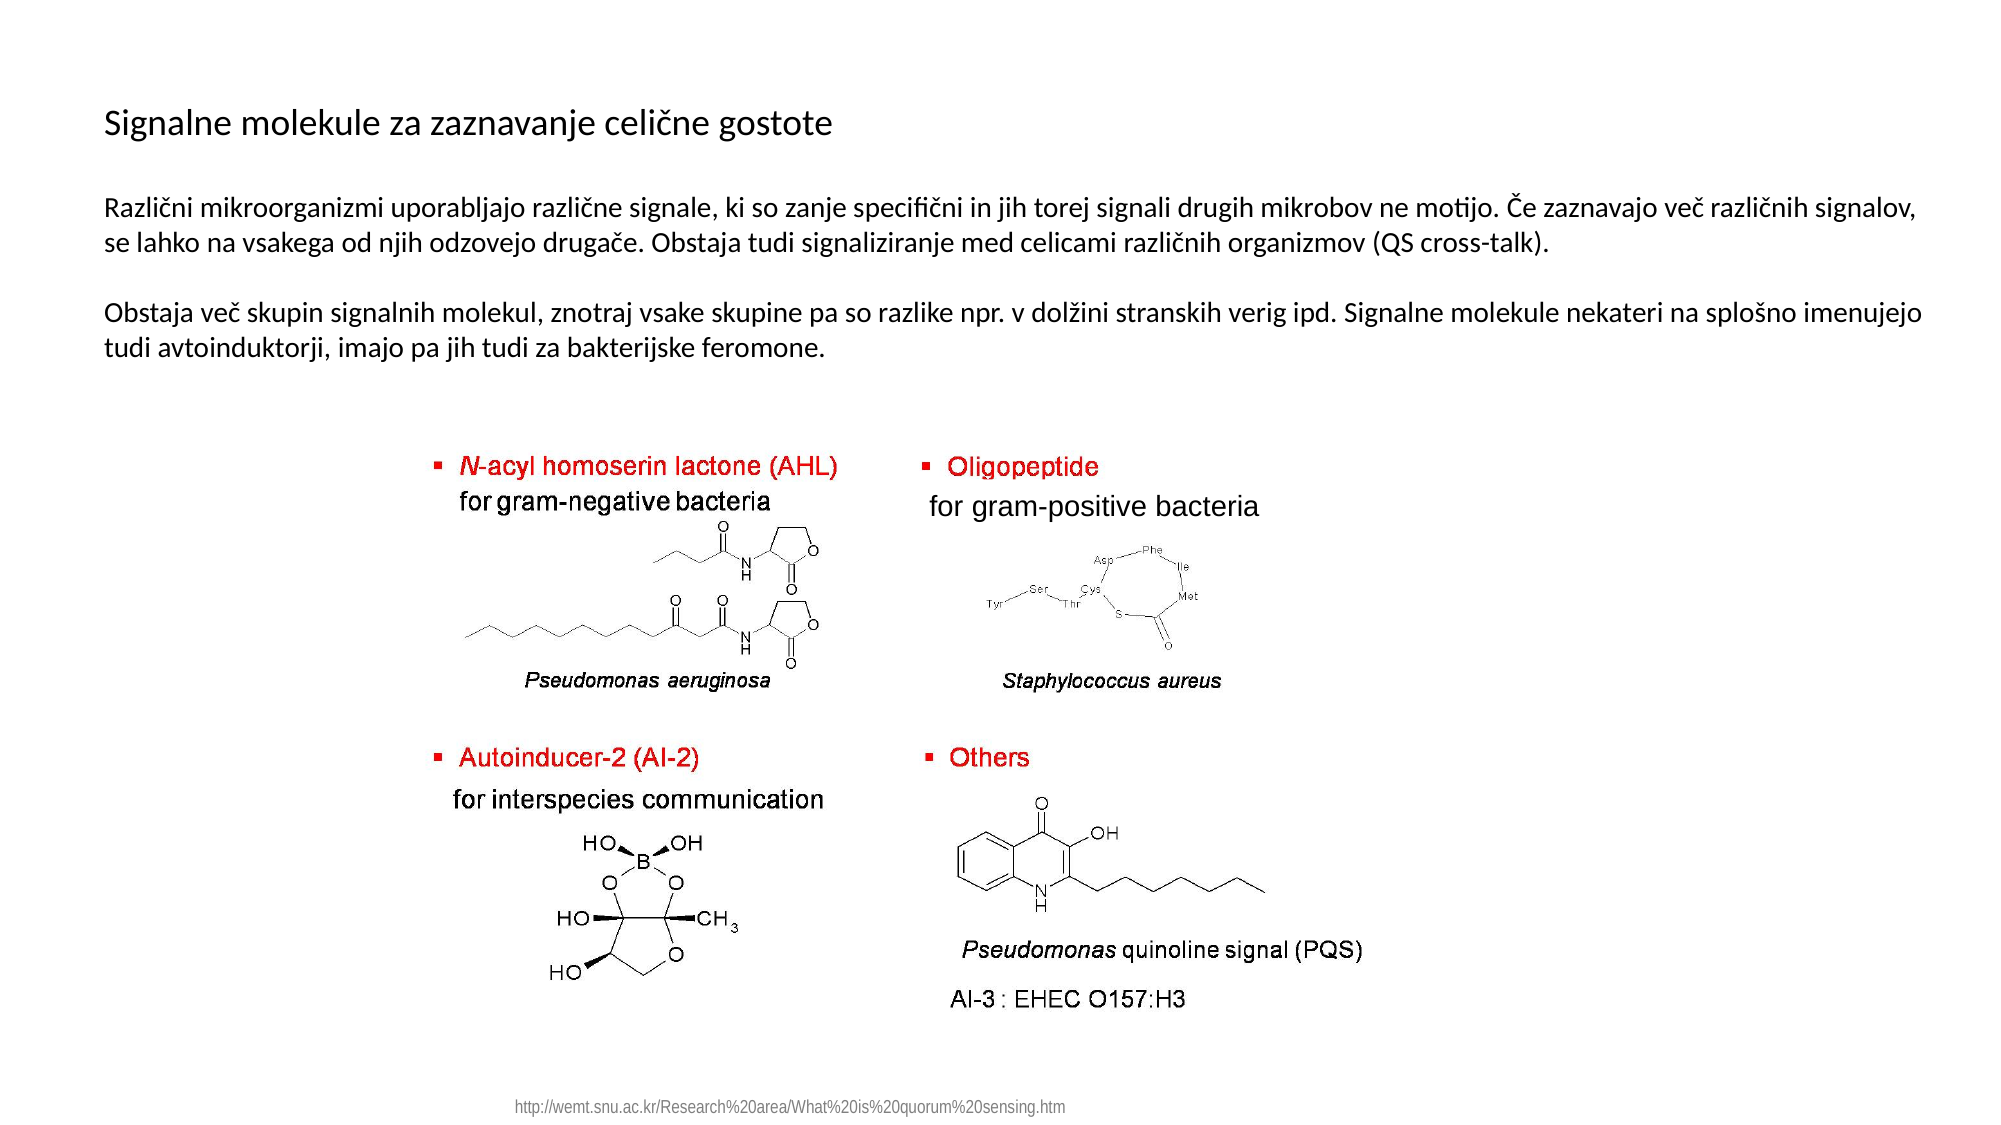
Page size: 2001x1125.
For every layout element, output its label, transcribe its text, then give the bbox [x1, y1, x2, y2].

text_box for gram-positive bacteria [914, 479, 1275, 530]
picture [415, 440, 1410, 1018]
text_box Signalne molekule za zaznavanje celične gostote Različni mikroorganizmi uporabljajo različne signale, ki so zanje specifični in jih torej signali drugih mikrobov ne motijo. Če zaznavajo več različnih signalov, se lahko na vsakega od njih odzovejo drugače. Obstaja tudi signaliziranje med celicami različnih organizmov (QS cross-talk). Obstaja več skupin signalnih molekul, znotraj vsake skupine pa so razlike npr. v dolžini stranskih verig ipd. Signalne molekule nekateri na splošno imenujejo tudi avtoinduktorji, imajo pa jih tudi za bakterijske feromone. [89, 90, 1944, 441]
text_box http://wemt.snu.ac.kr/Research%20area/What%20is%20quorum%20sensing.htm [500, 1087, 1500, 1125]
